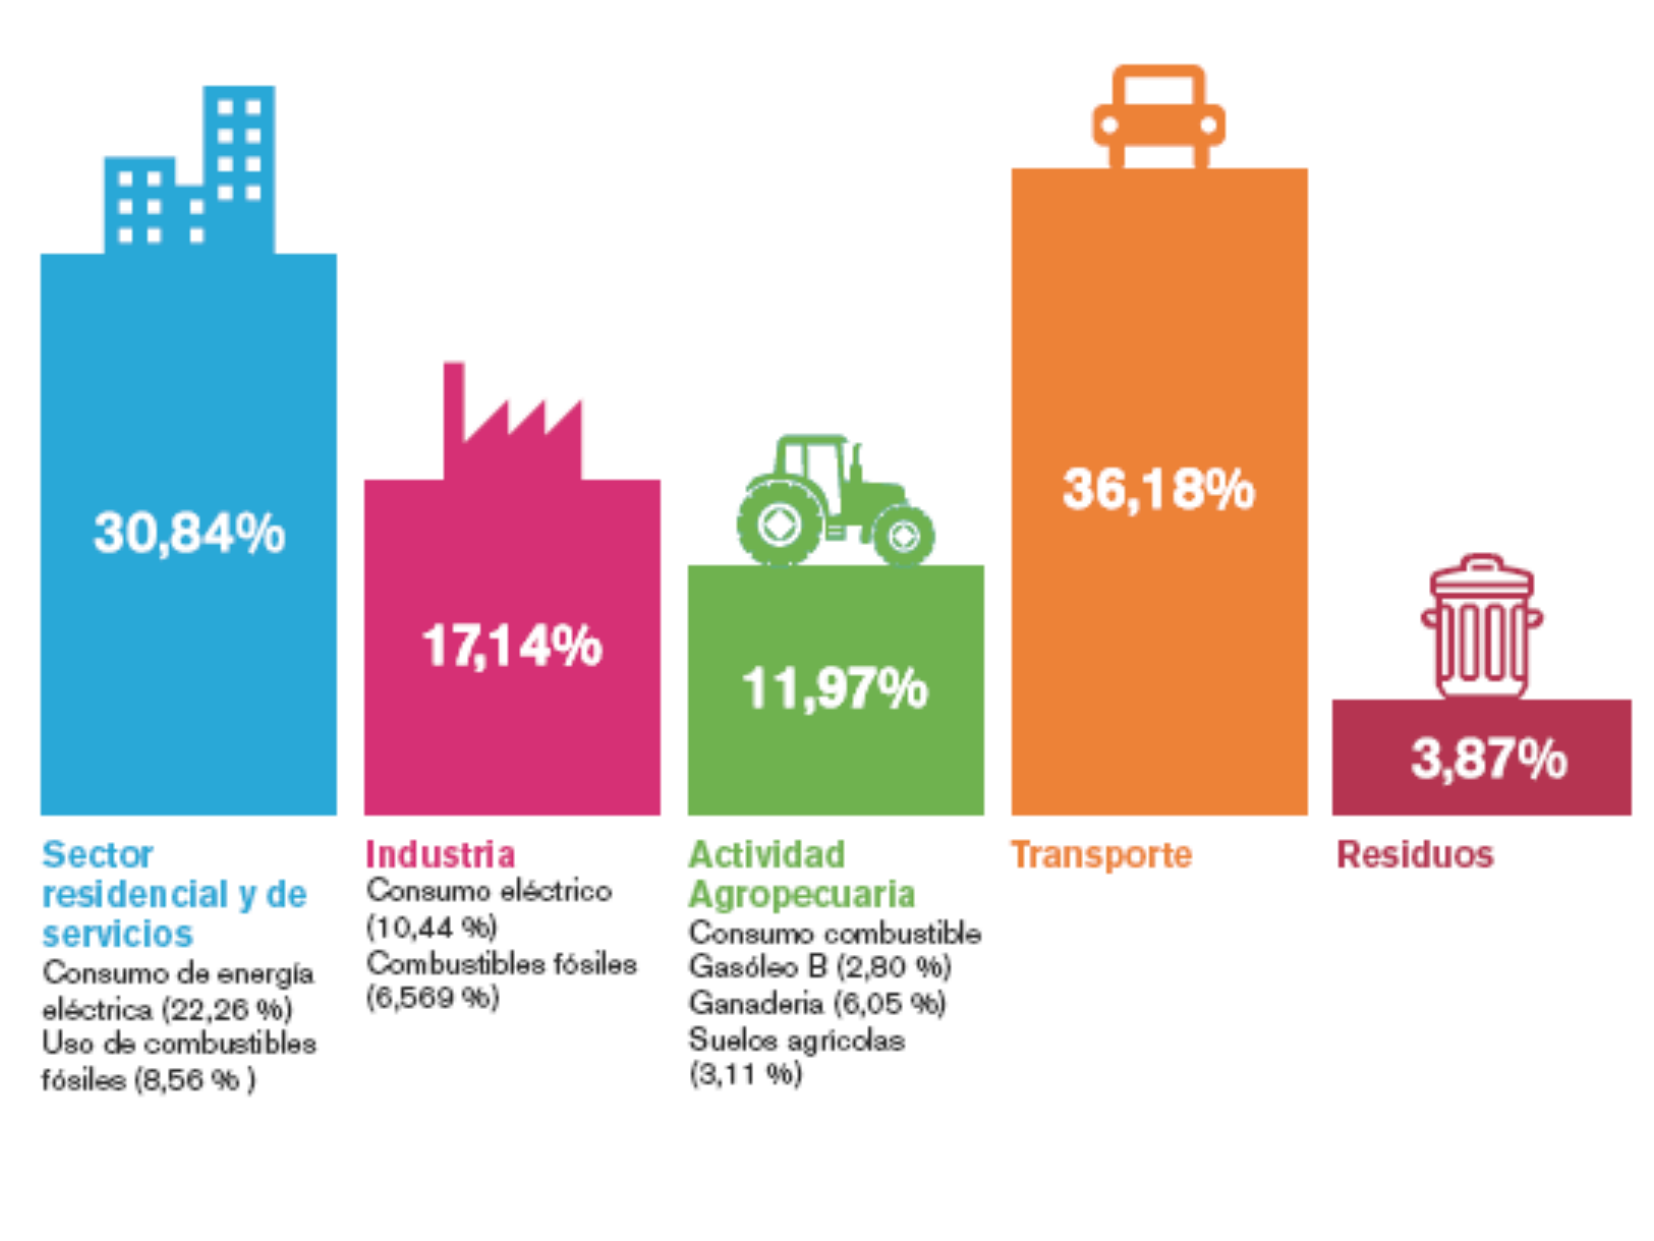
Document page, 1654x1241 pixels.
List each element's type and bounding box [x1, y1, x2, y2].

picture [5, 35, 1651, 1125]
